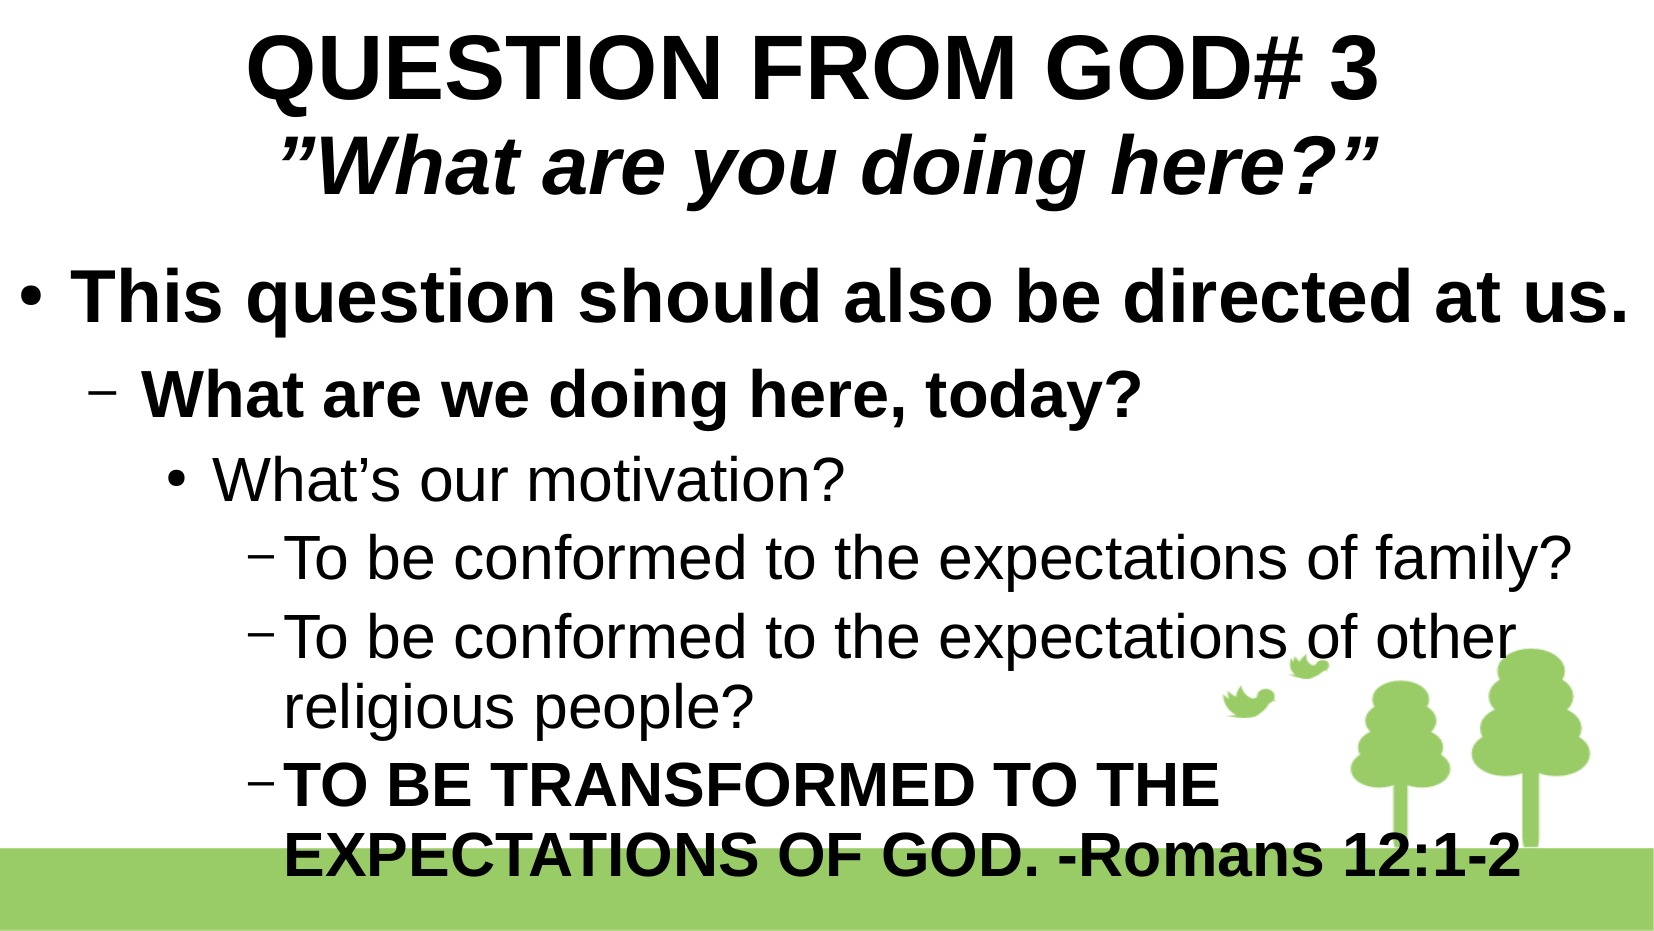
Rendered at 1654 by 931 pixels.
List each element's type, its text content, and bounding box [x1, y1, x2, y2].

list This question should also be directed at us. What are we doing here, today? What’s our motivation? To be conformed to the expectations of family? To be conformed to the expectations of other religious people? TO BE TRANSFORMED TO THE EXPECTATIONS OF GOD. -Romans 12:1-2 [0, 255, 1651, 931]
title QUESTION FROM GOD# 3 ”What are you doing here?” [82, 16, 1571, 213]
picture [0, 0, 1654, 931]
